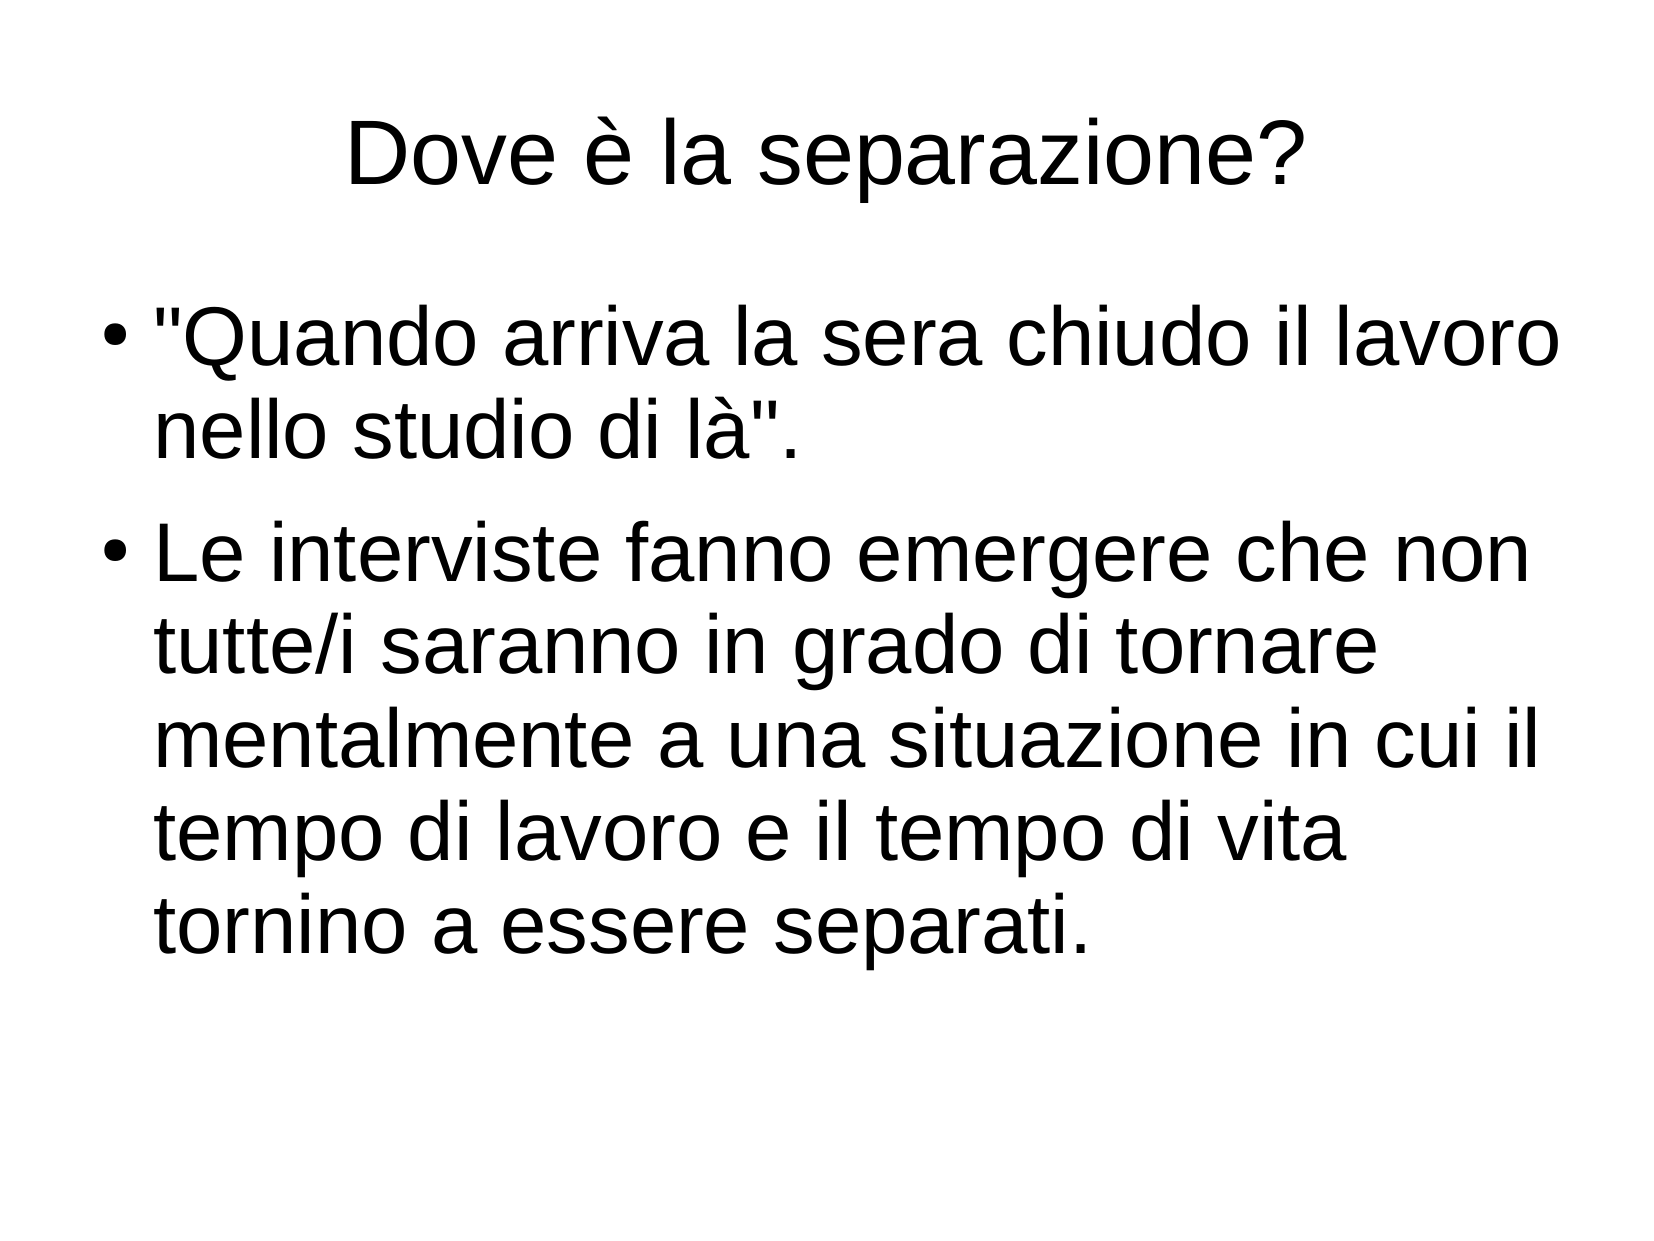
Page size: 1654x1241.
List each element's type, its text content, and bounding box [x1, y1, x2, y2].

list "Quando arriva la sera chiudo il lavoro nello studio di là". Le interviste fanno emergere che non tutte/i saranno in grado di tornare mentalmente a una situazione in cui il tempo di lavoro e il tempo di vita tornino a essere separati. [82, 290, 1571, 1109]
title Dove è la separazione? [82, 49, 1571, 257]
